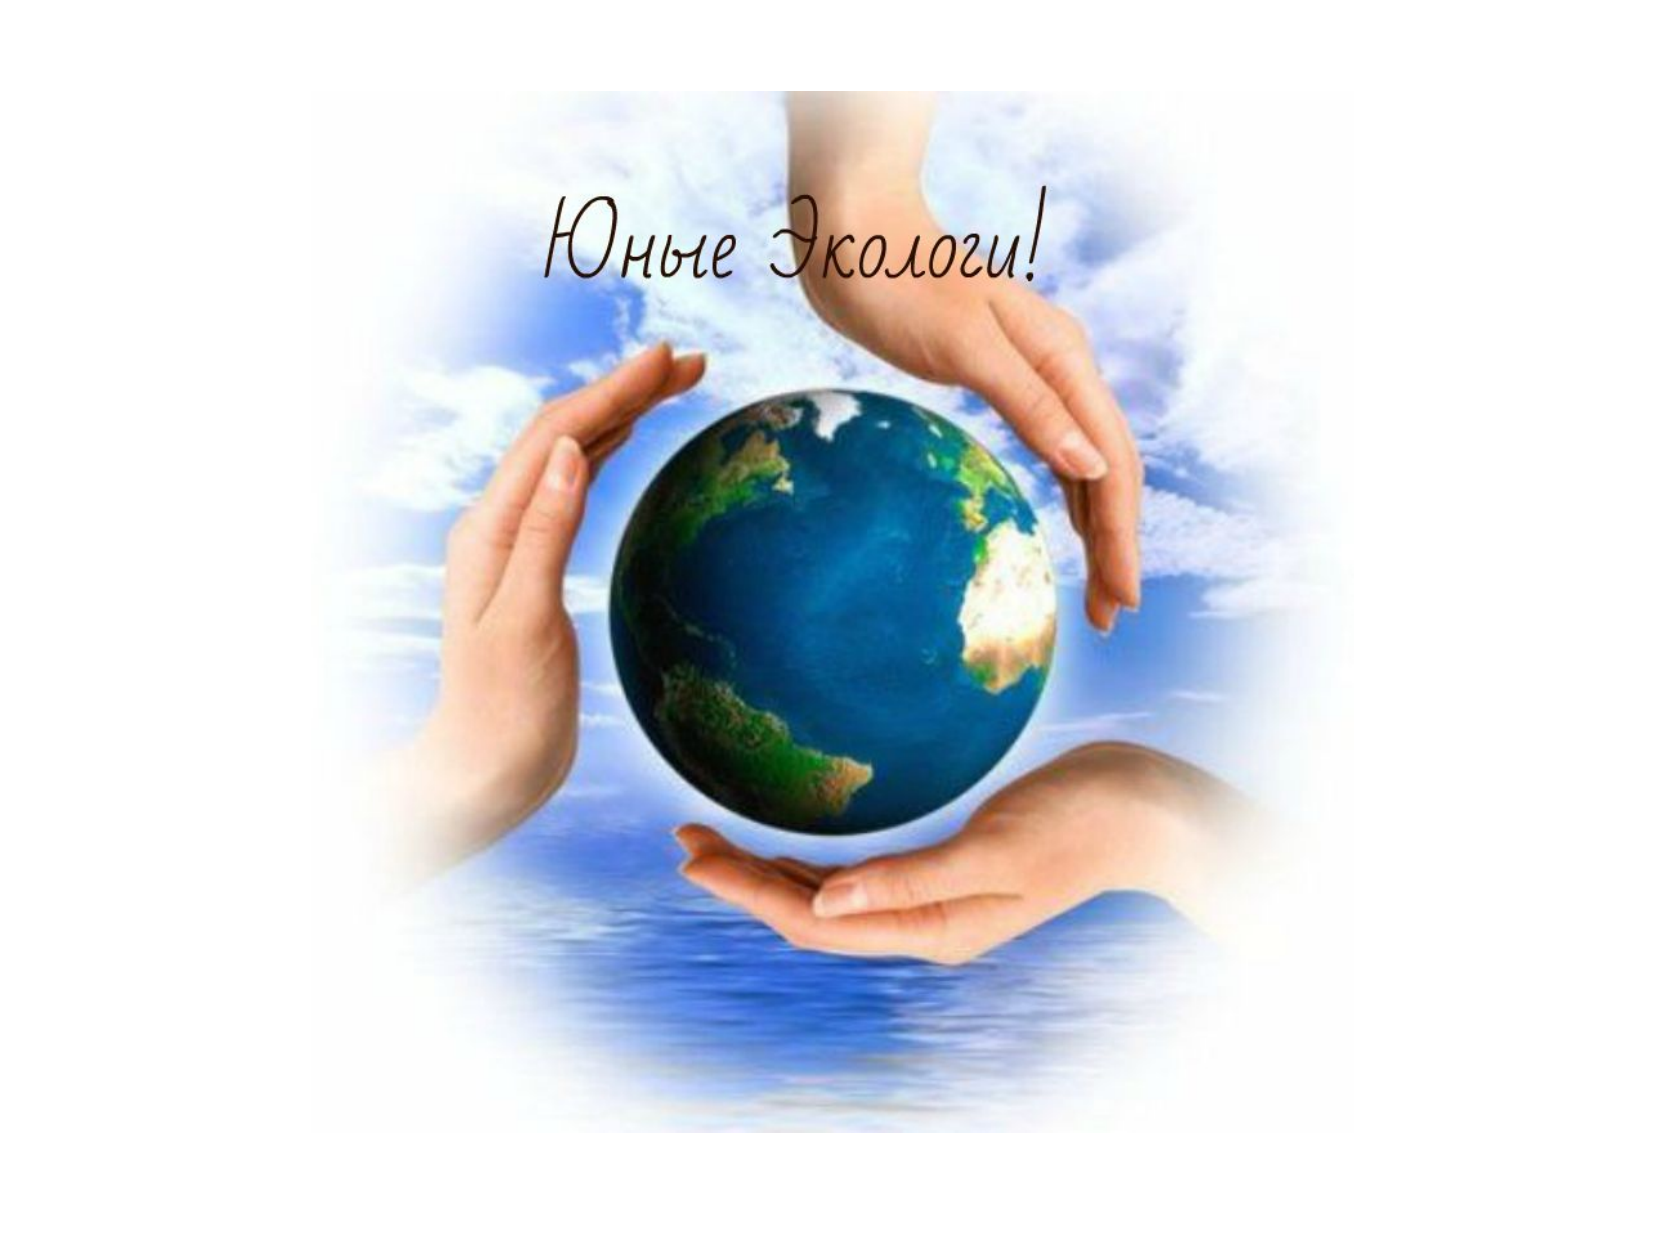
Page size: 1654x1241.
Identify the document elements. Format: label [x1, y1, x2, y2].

picture [311, 91, 1354, 1133]
